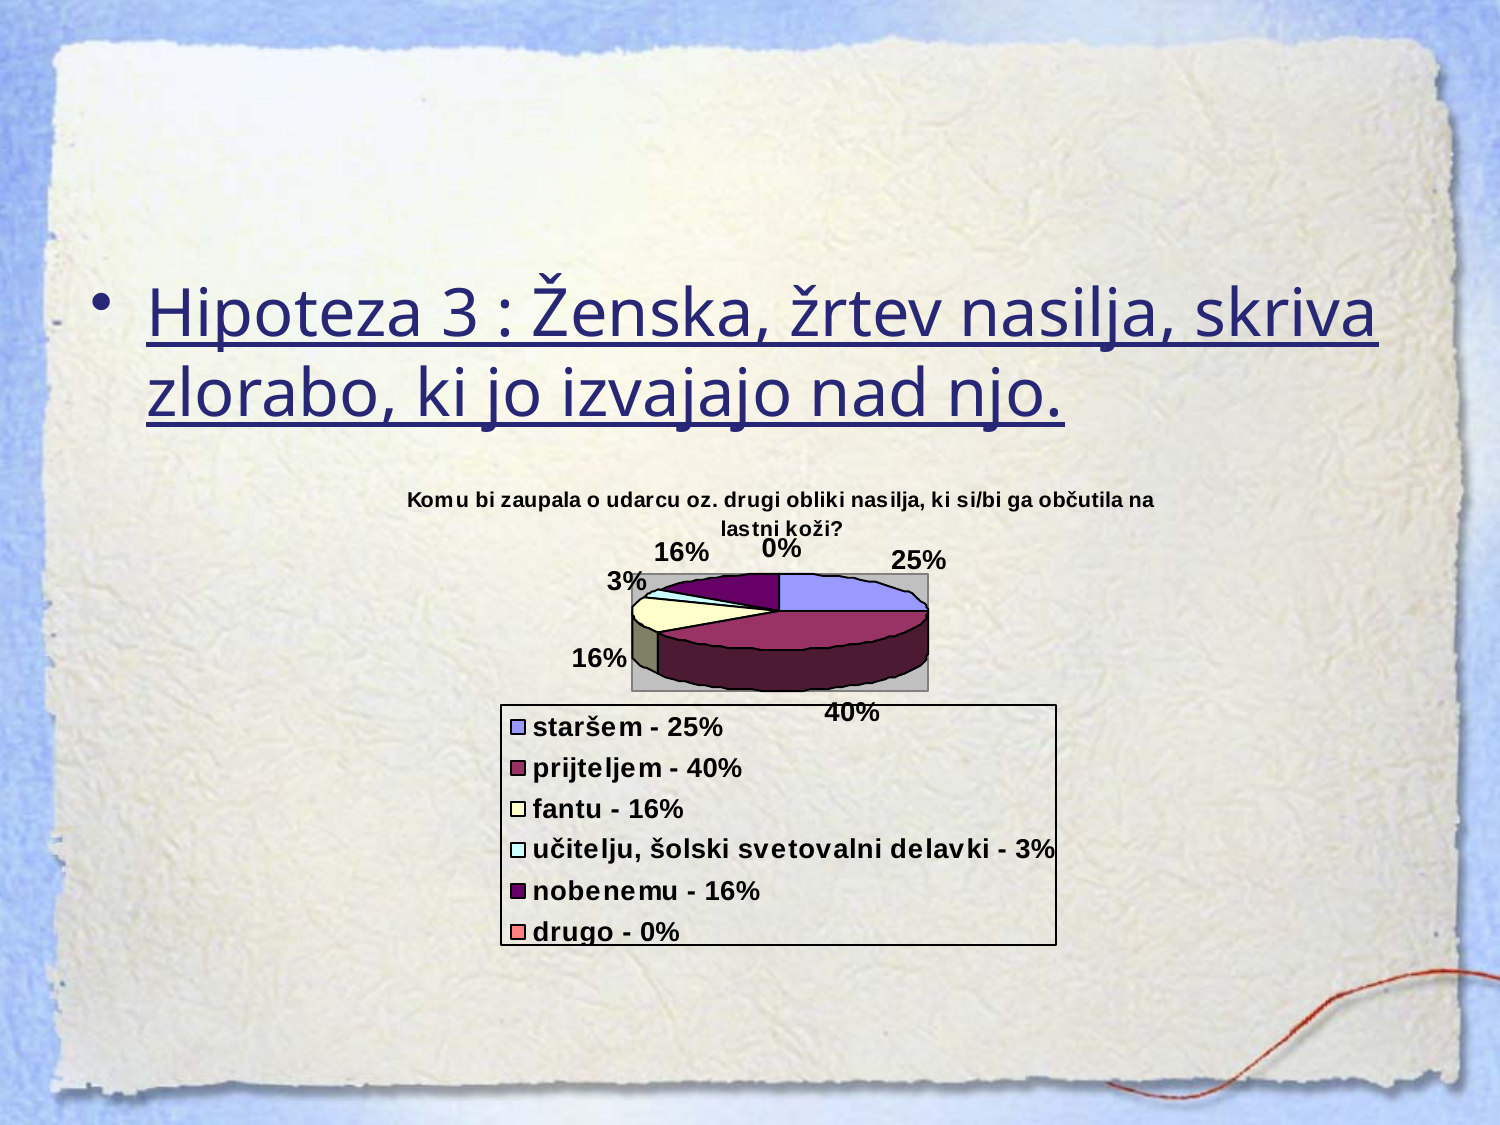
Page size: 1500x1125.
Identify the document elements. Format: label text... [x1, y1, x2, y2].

picture [0, 0, 1500, 1125]
list Hipoteza 3 : Ženska, žrtev nasilja, skriva zlorabo, ki jo izvajajo nad njo. [75, 262, 1425, 1005]
